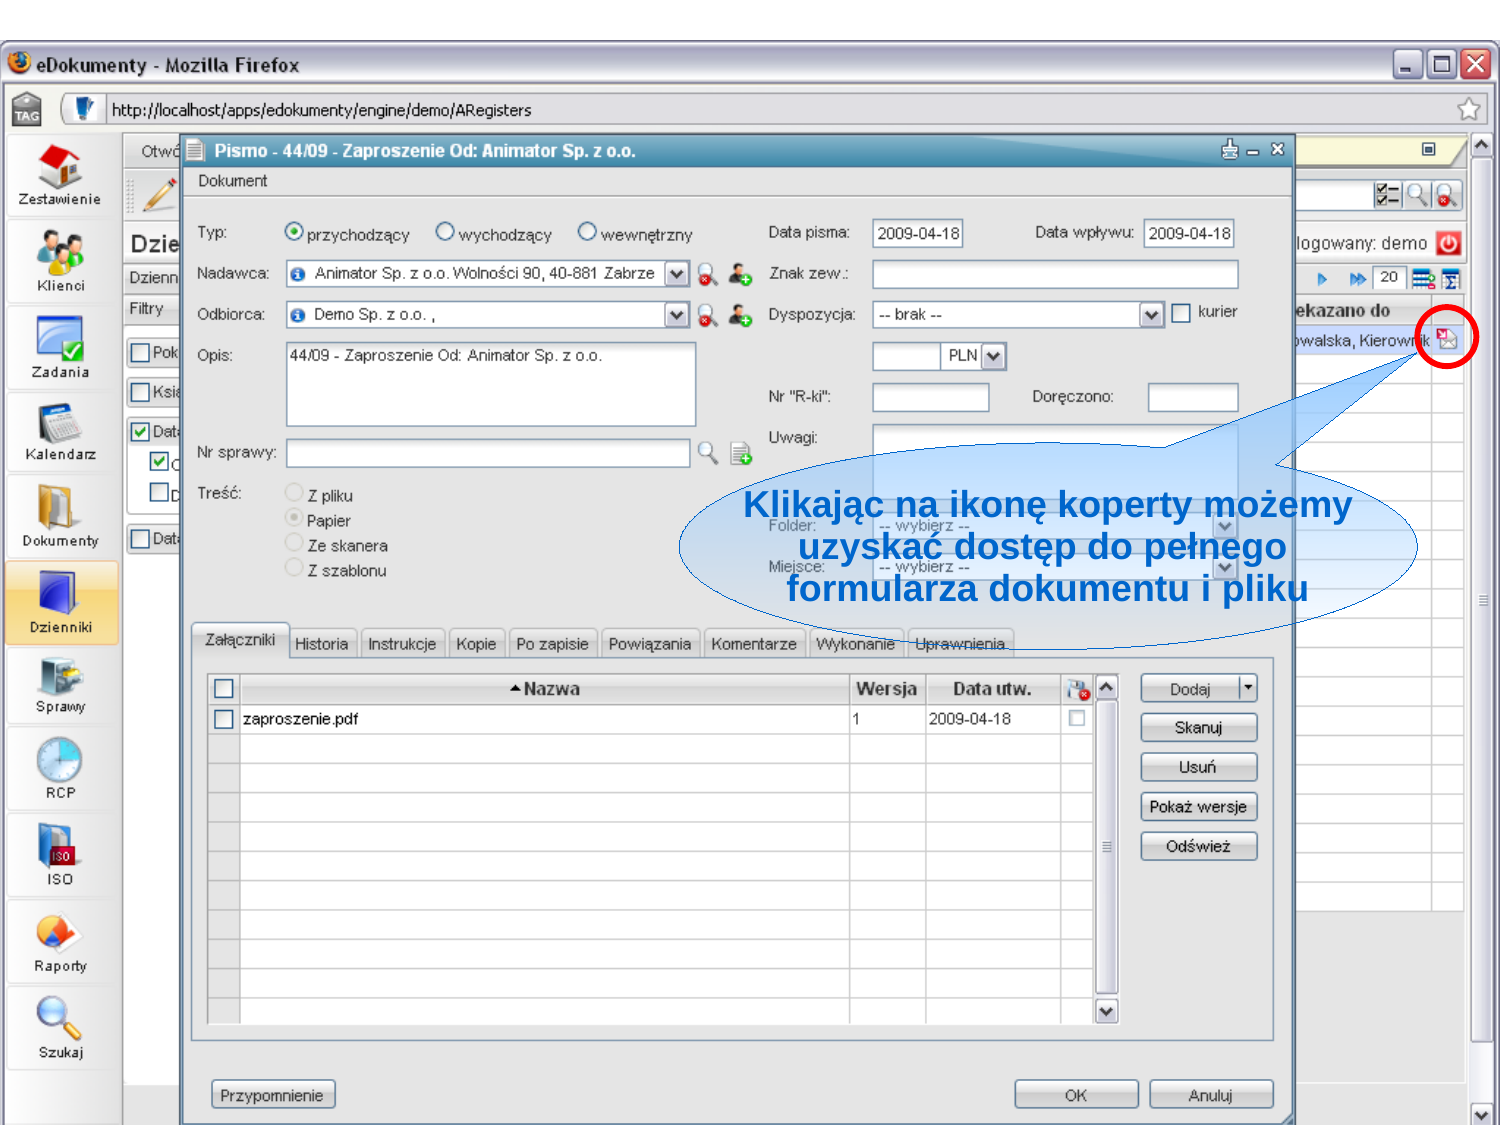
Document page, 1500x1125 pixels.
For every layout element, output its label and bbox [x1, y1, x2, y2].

picture [0, 0, 1500, 1125]
text_box [1424, 307, 1470, 319]
